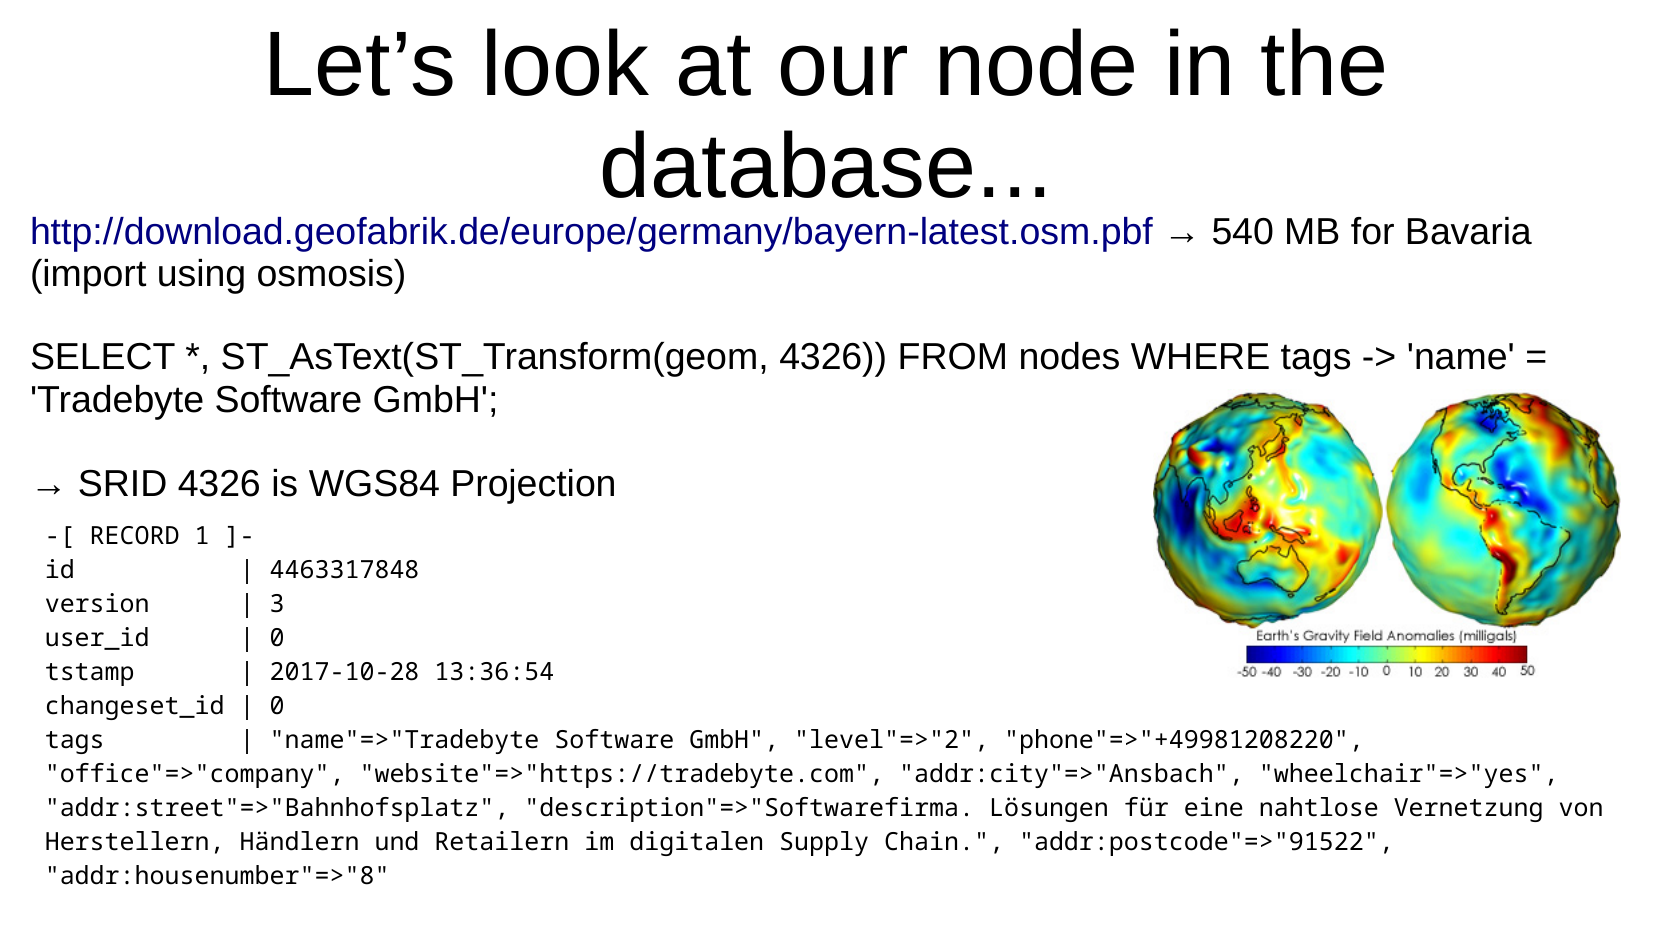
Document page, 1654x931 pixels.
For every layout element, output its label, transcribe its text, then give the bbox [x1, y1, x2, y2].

subtitle http://download.geofabrik.de/europe/germany/bayern-latest.osm.pbf → 540 MB for Bavaria (import using osmosis) SELECT *, ST_AsText(ST_Transform(geom, 4326)) FROM nodes WHERE tags -> 'name' = 'Tradebyte Software GmbH'; → SRID 4326 is WGS84 Projection [30, 210, 1636, 510]
title Let’s look at our node in the database... [82, 12, 1571, 210]
picture [1153, 389, 1621, 678]
text_box -[ RECORD 1 ]- id | 4463317848 version | 3 user_id | 0 tstamp | 2017-10-28 13:36:54 changeset_id | 0 tags | "name"=>"Tradebyte Software GmbH", "level"=>"2", "phone"=>"+49981208220", "office"=>"company", "website"=>"https://tradebyte.com", "addr:city"=>"Ansbach", "wheelchair"=>"yes", "addr:street"=>"Bahnhofsplatz", "description"=>"Softwarefirma. Lösungen für eine nahtlose Vernetzung von Herstellern, Händlern und Retailern im digitalen Supply Chain.", "addr:postcode"=>"91522", "addr:housenumber"=>"8" geom | 0101000020E610000021D50B9986282540DAAB34CE4BA64840 st_astext | POINT(10.5791519 49.2991884) [30, 510, 1651, 931]
